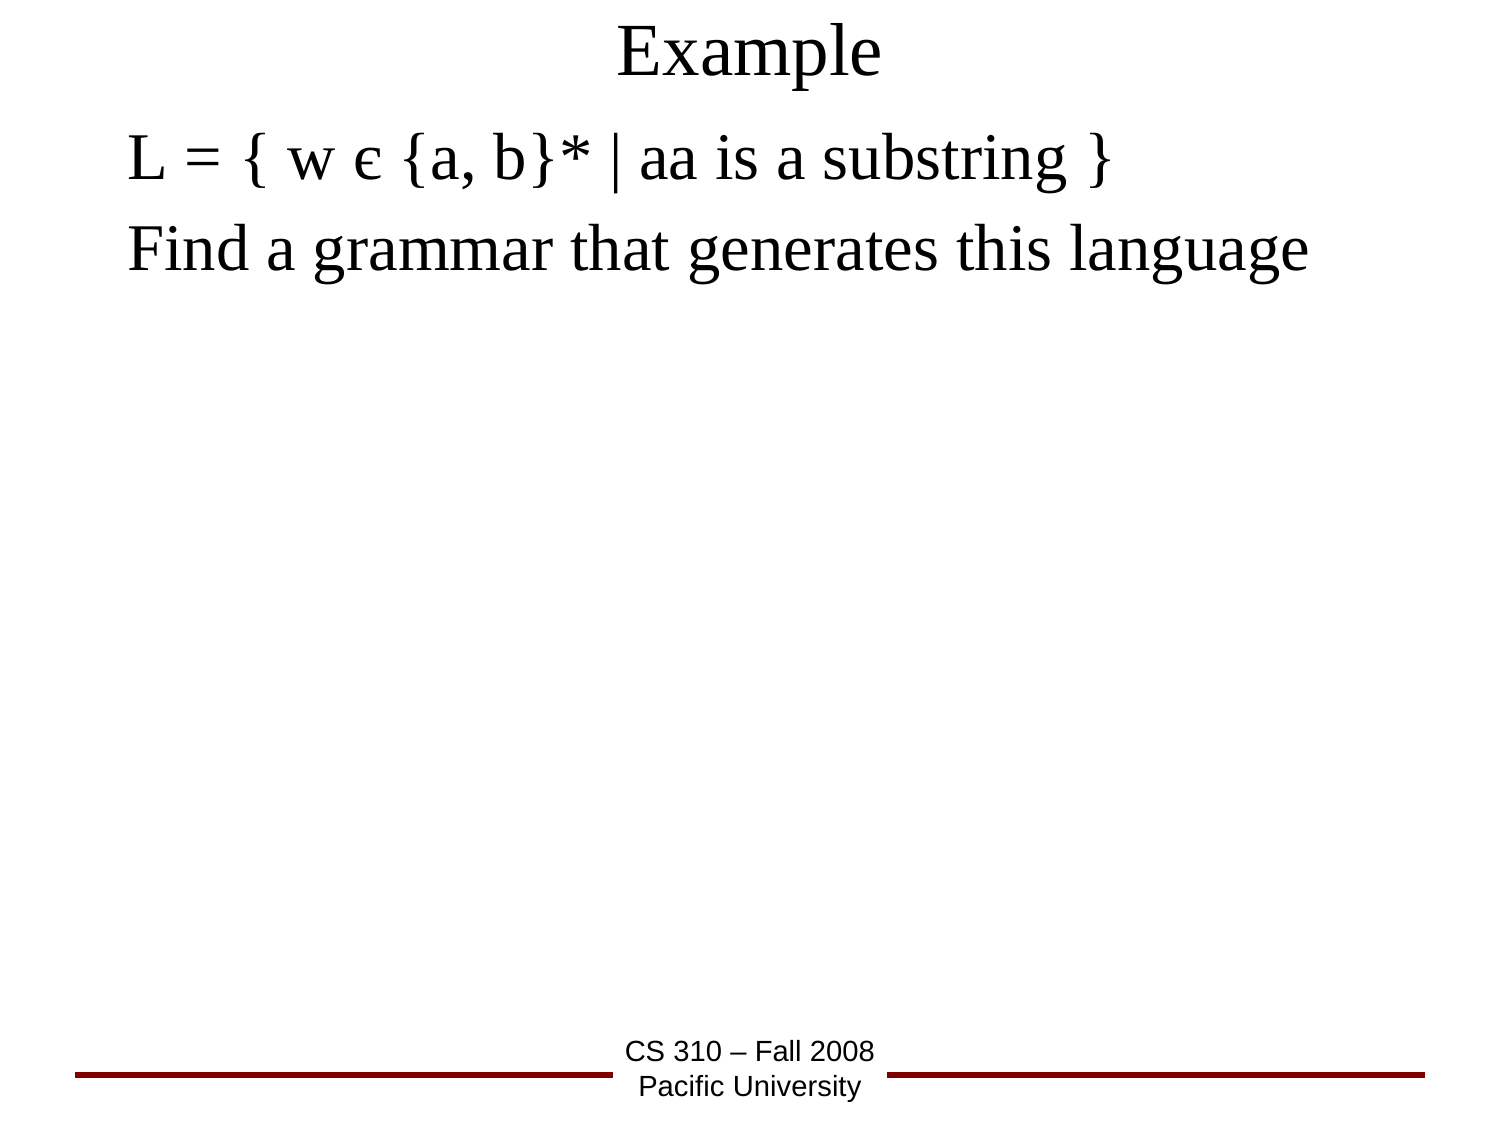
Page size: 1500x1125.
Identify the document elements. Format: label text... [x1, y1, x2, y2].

title Example [112, 0, 1388, 100]
list L = { w є {a, b}* | aa is a substring } Find a grammar that generates this language [112, 112, 1388, 1001]
